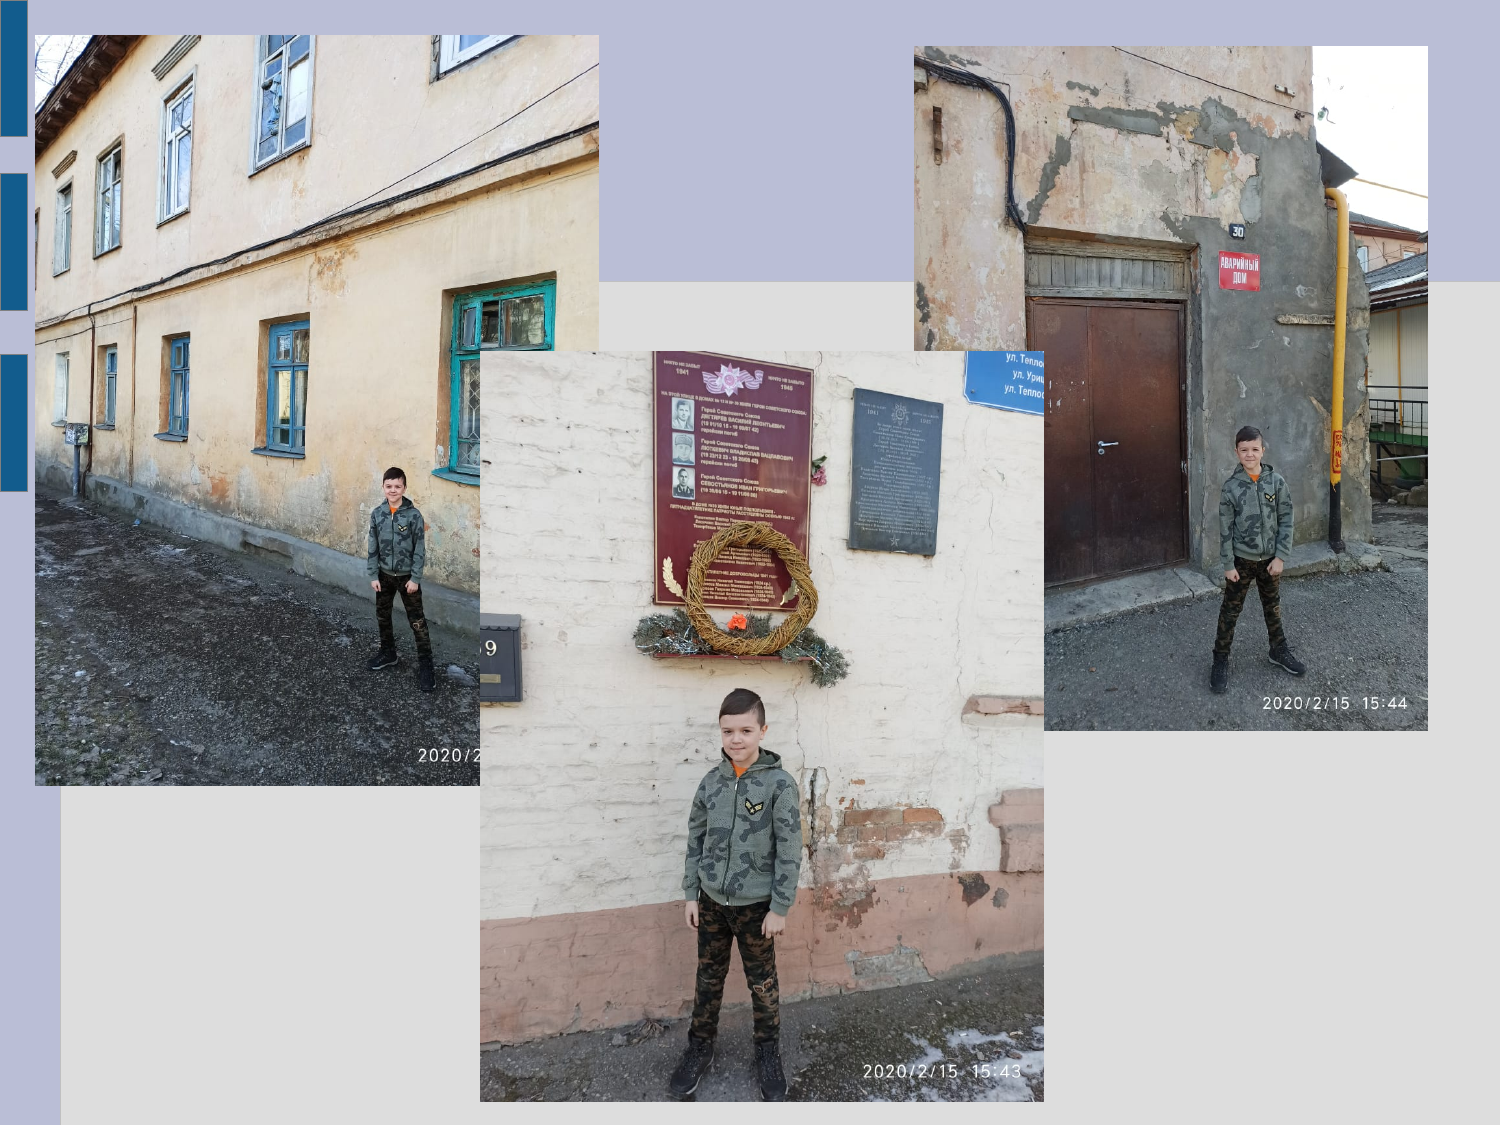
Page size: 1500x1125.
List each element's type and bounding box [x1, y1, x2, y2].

picture [35, 35, 1428, 1102]
